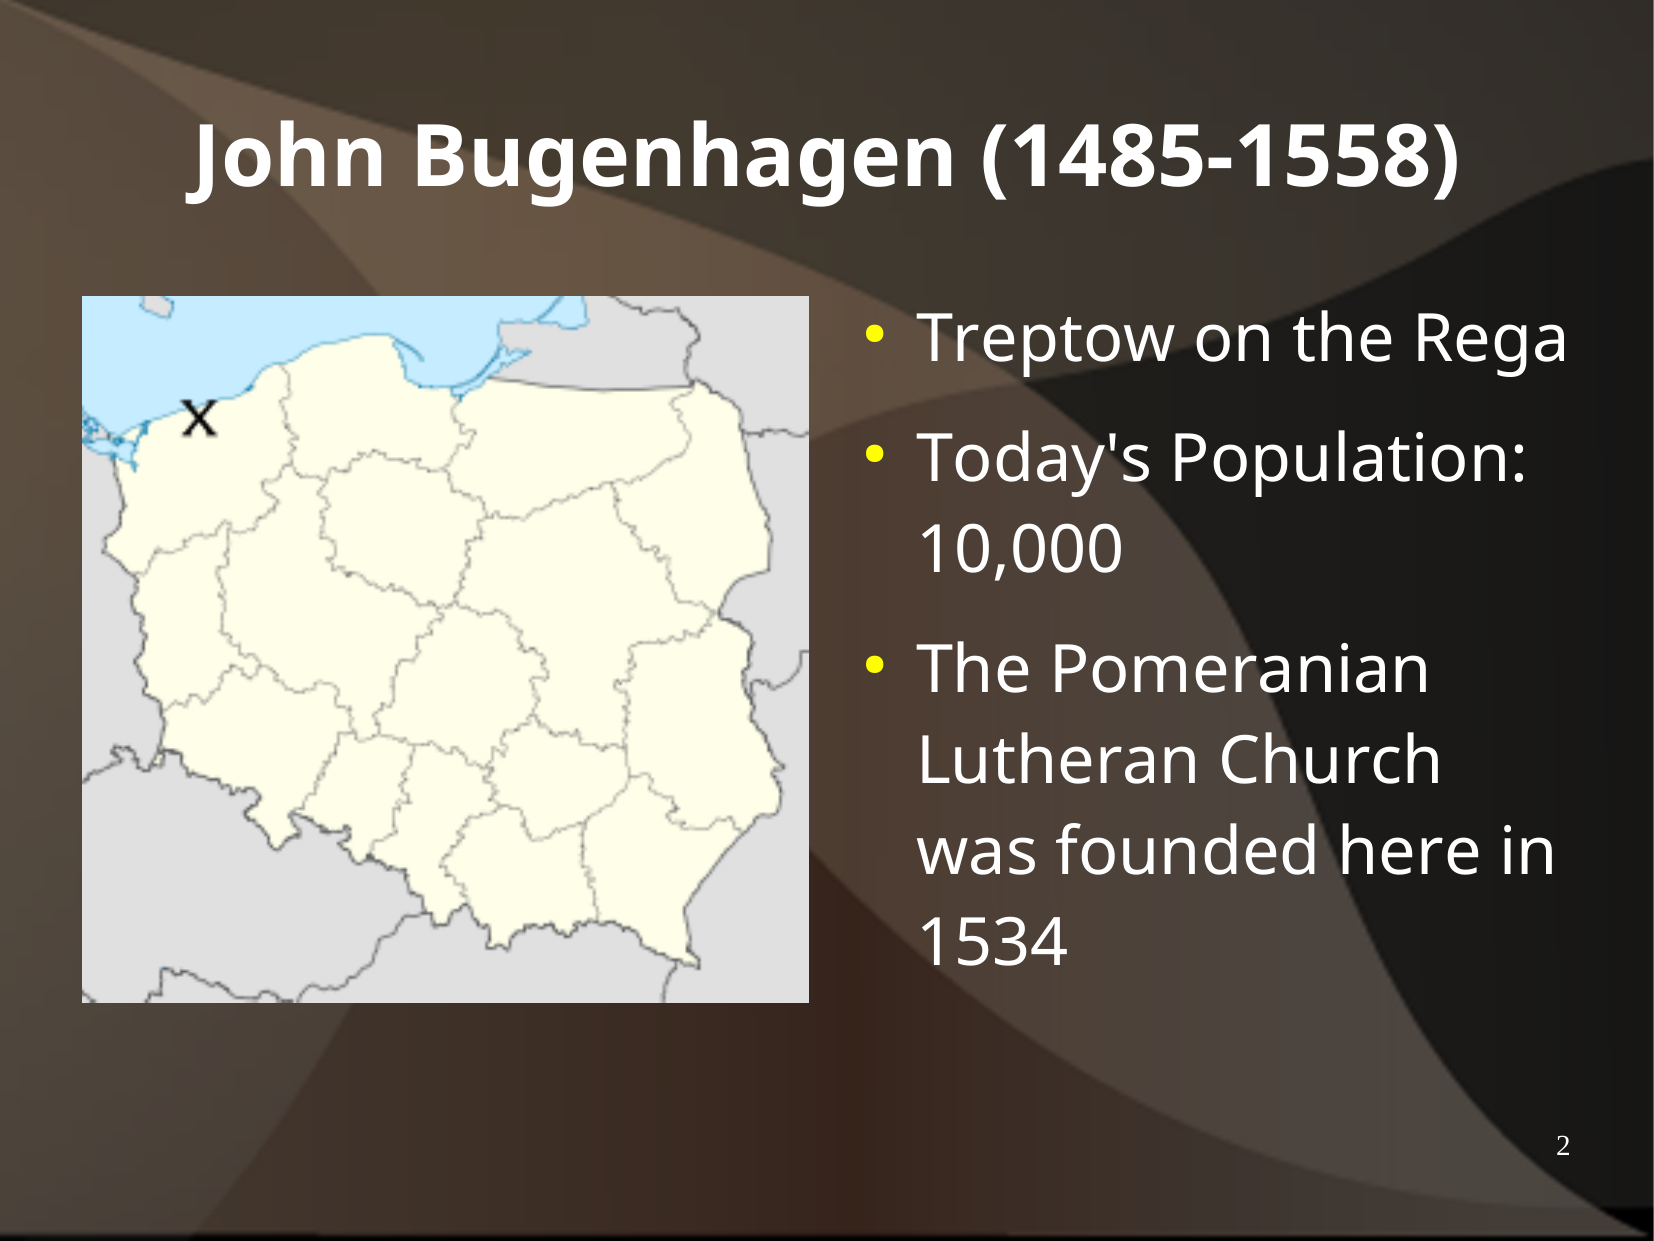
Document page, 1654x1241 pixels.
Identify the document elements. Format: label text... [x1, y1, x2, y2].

list Treptow on the Rega Today's Population: 10,000 The Pomeranian Lutheran Church was founded here in 1534 [845, 290, 1572, 1010]
picture [0, 0, 1654, 1241]
title John Bugenhagen (1485-1558) [82, 49, 1571, 257]
